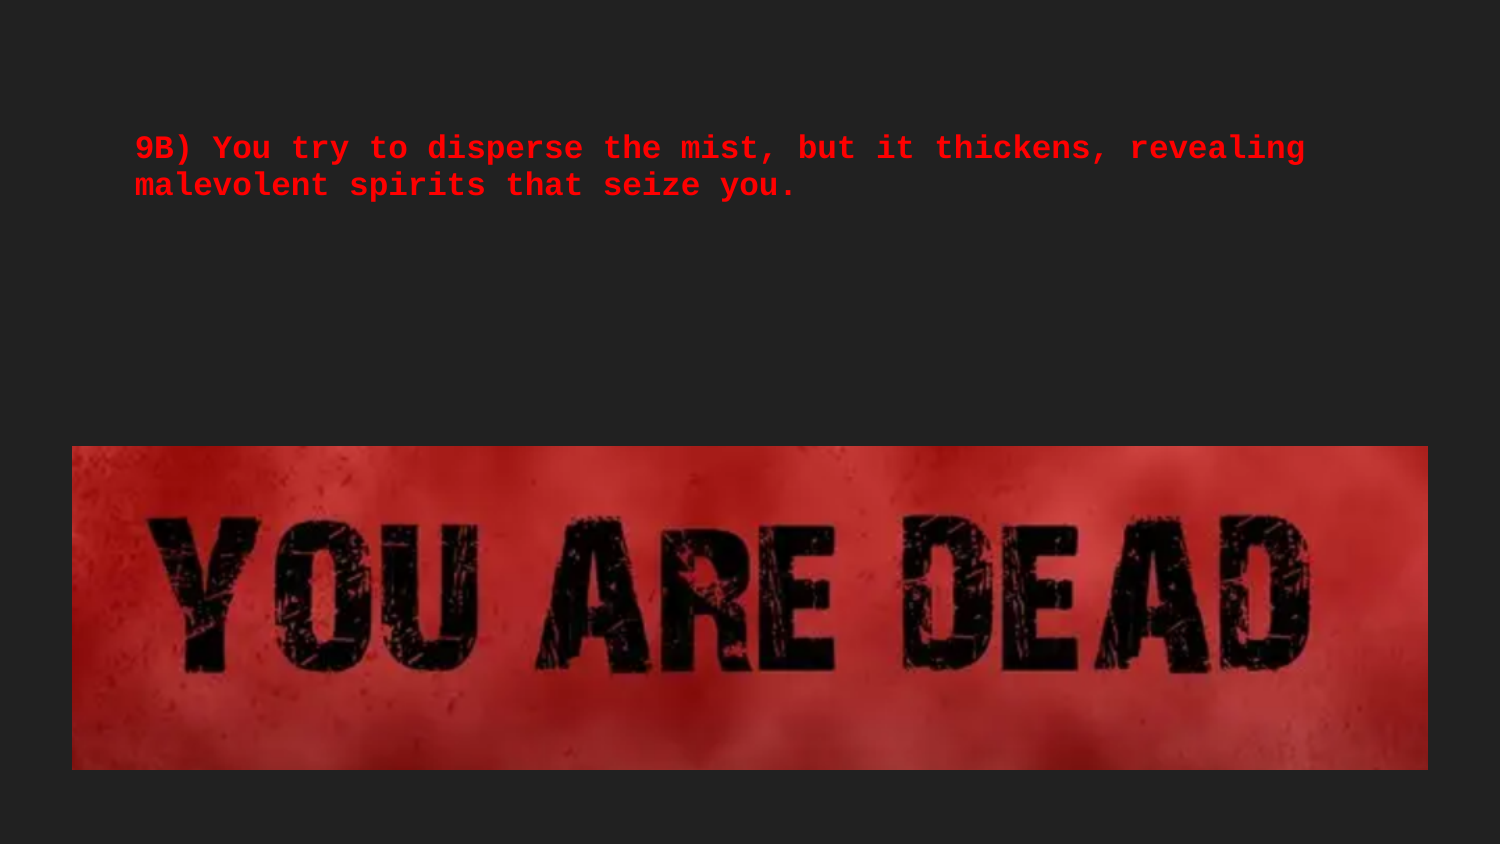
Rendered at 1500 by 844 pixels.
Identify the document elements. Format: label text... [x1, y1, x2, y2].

title 9B) You try to disperse the mist, but it thickens, revealing malevolent spirits that seize you. [119, 116, 1401, 410]
picture [72, 446, 1428, 770]
